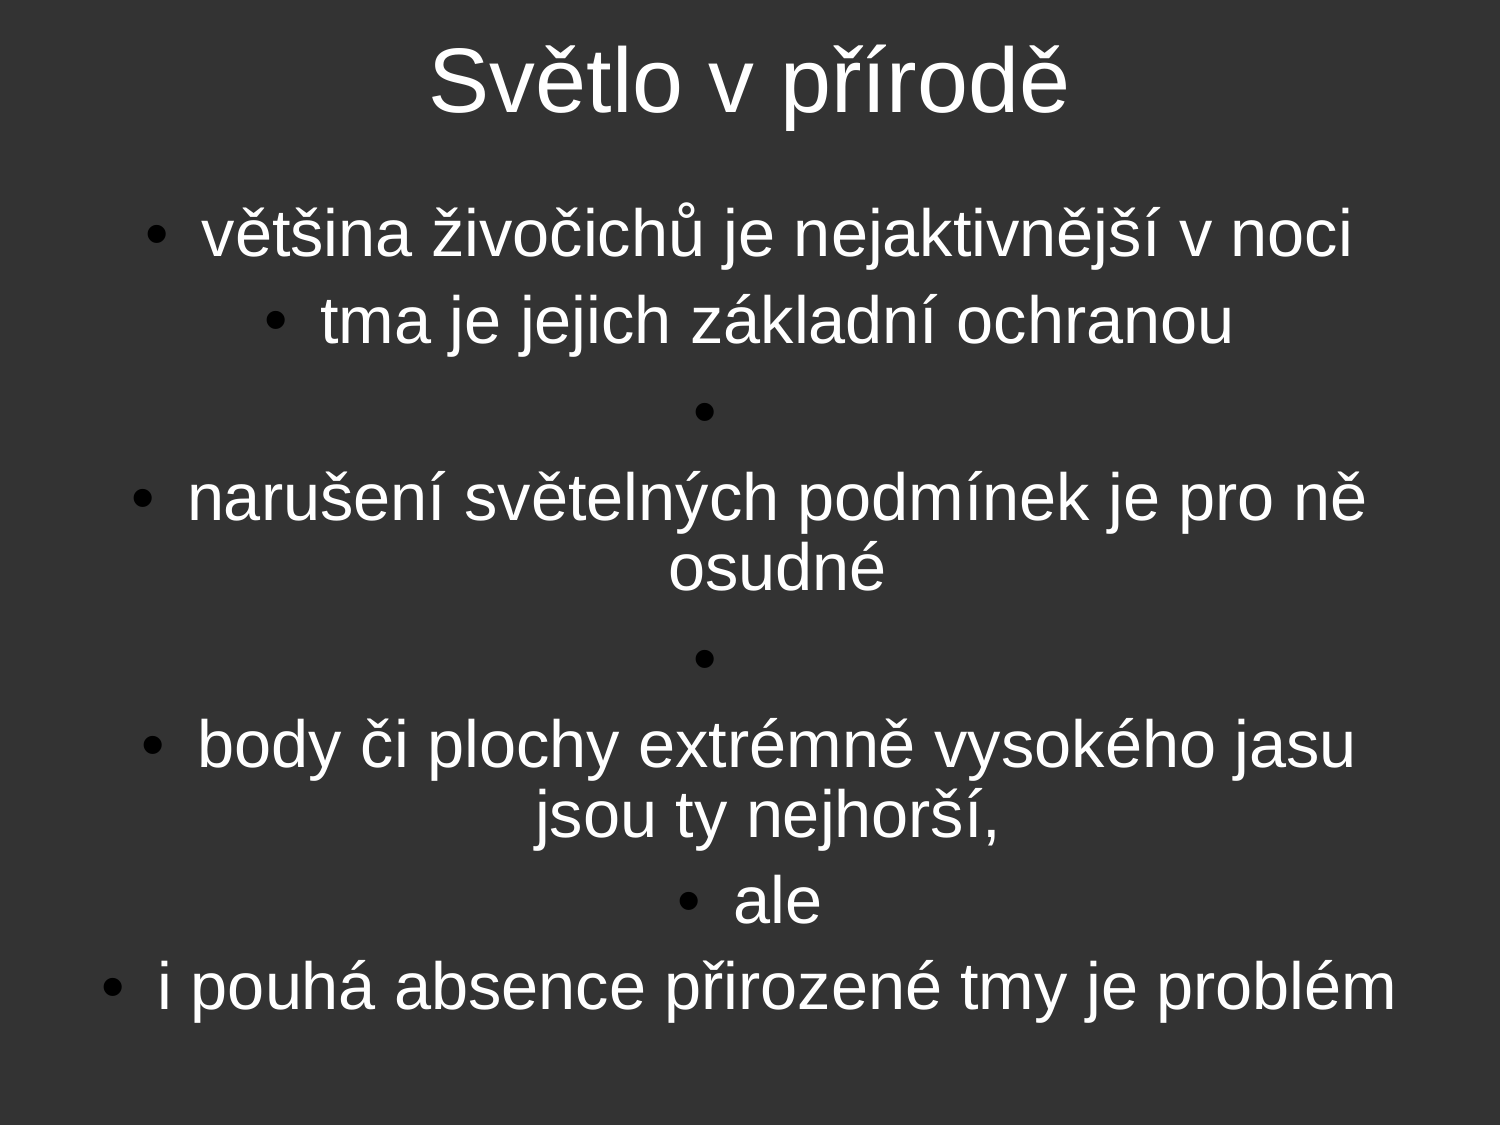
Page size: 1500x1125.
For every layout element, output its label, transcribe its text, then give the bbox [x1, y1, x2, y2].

title Světlo v přírodě [75, 0, 1425, 201]
list většina živočichů je nejaktivnější v noci tma je jejich základní ochranou narušení světelných podmínek je pro ně osudné body či plochy extrémně vysokého jasu jsou ty nejhorší, ale i pouhá absence přirozené tmy je problém [75, 201, 1425, 1121]
